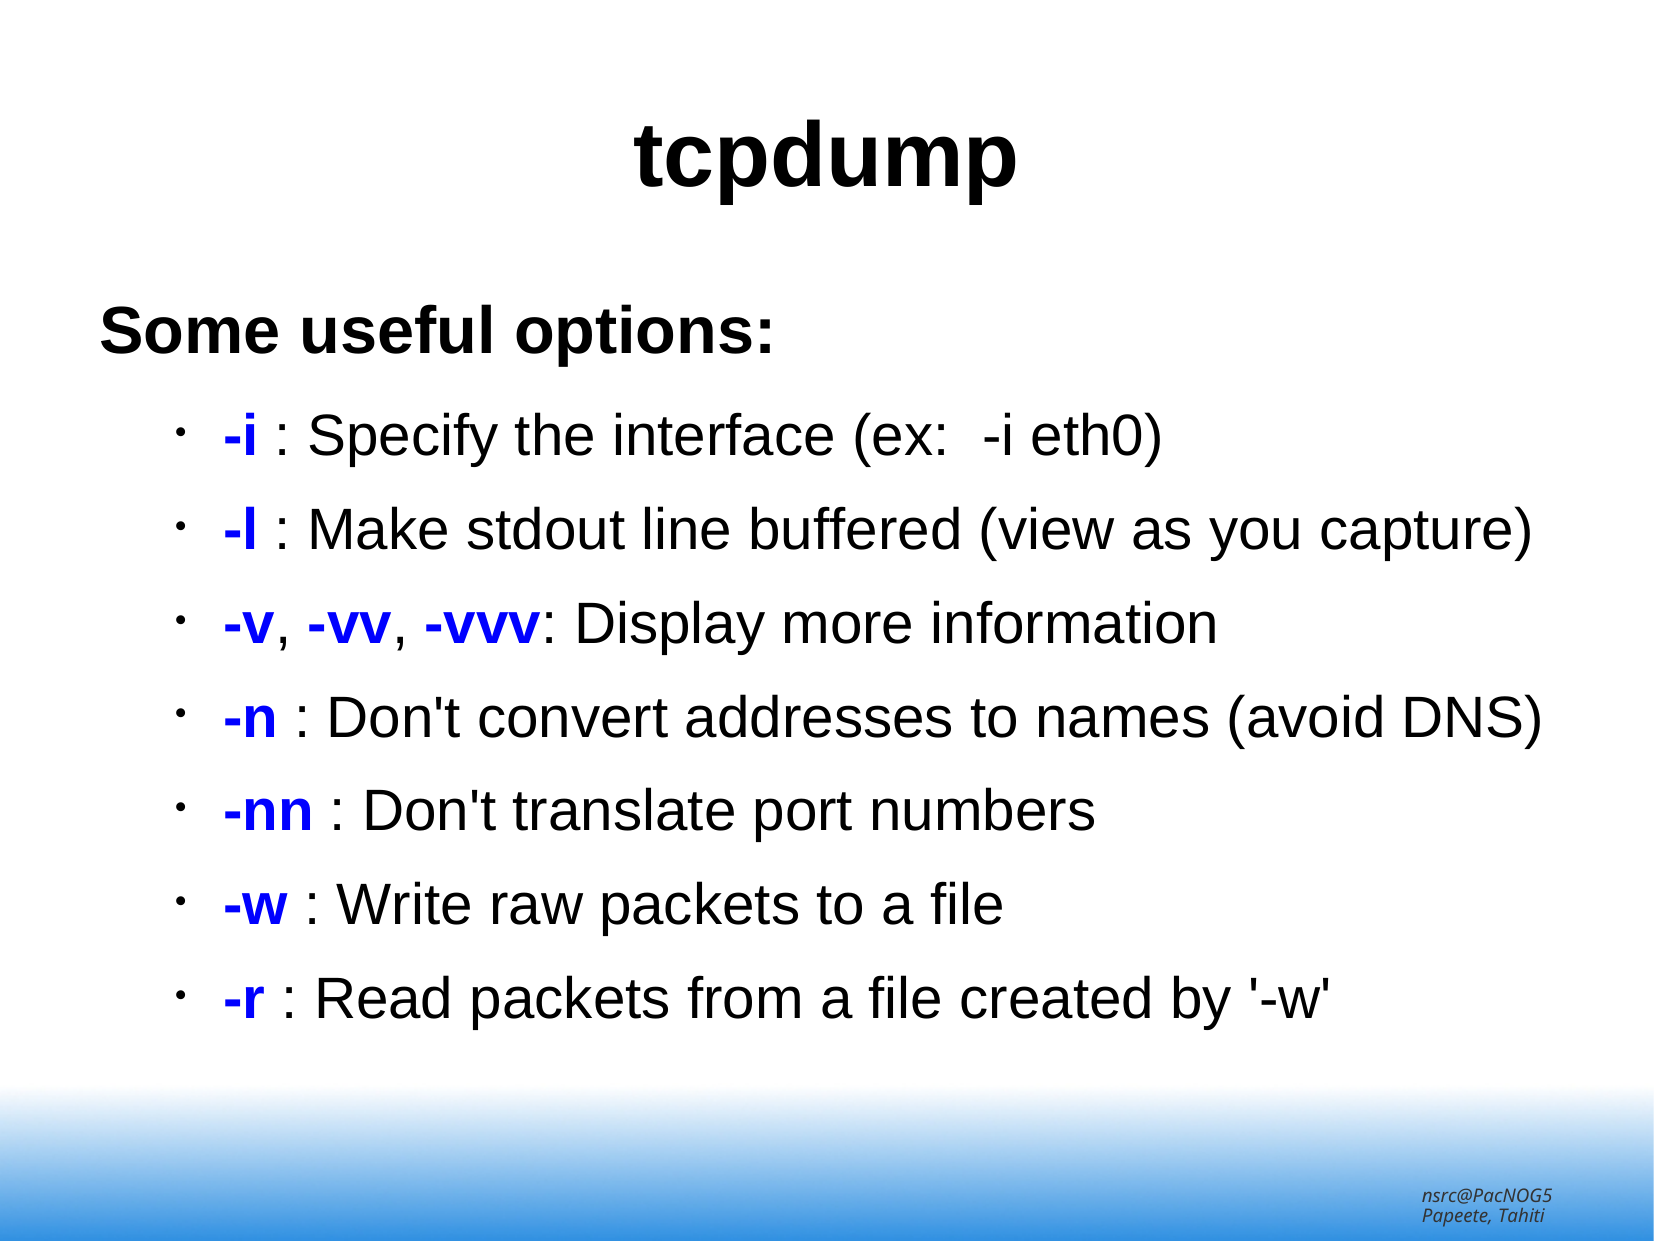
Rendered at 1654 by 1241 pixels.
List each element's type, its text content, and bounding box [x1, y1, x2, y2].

list Some useful options: -i : Specify the interface (ex: -i eth0)‏ -l : Make stdout line buffered (view as you capture) -v, -vv, -vvv: Display more information -n : Don't convert addresses to names (avoid DNS) -nn : Don't translate port numbers -w : Write raw packets to a file -r : Read packets from a file created by '-w' [82, 290, 1571, 1109]
title tcpdump [82, 49, 1571, 257]
picture [0, 1083, 1654, 1241]
